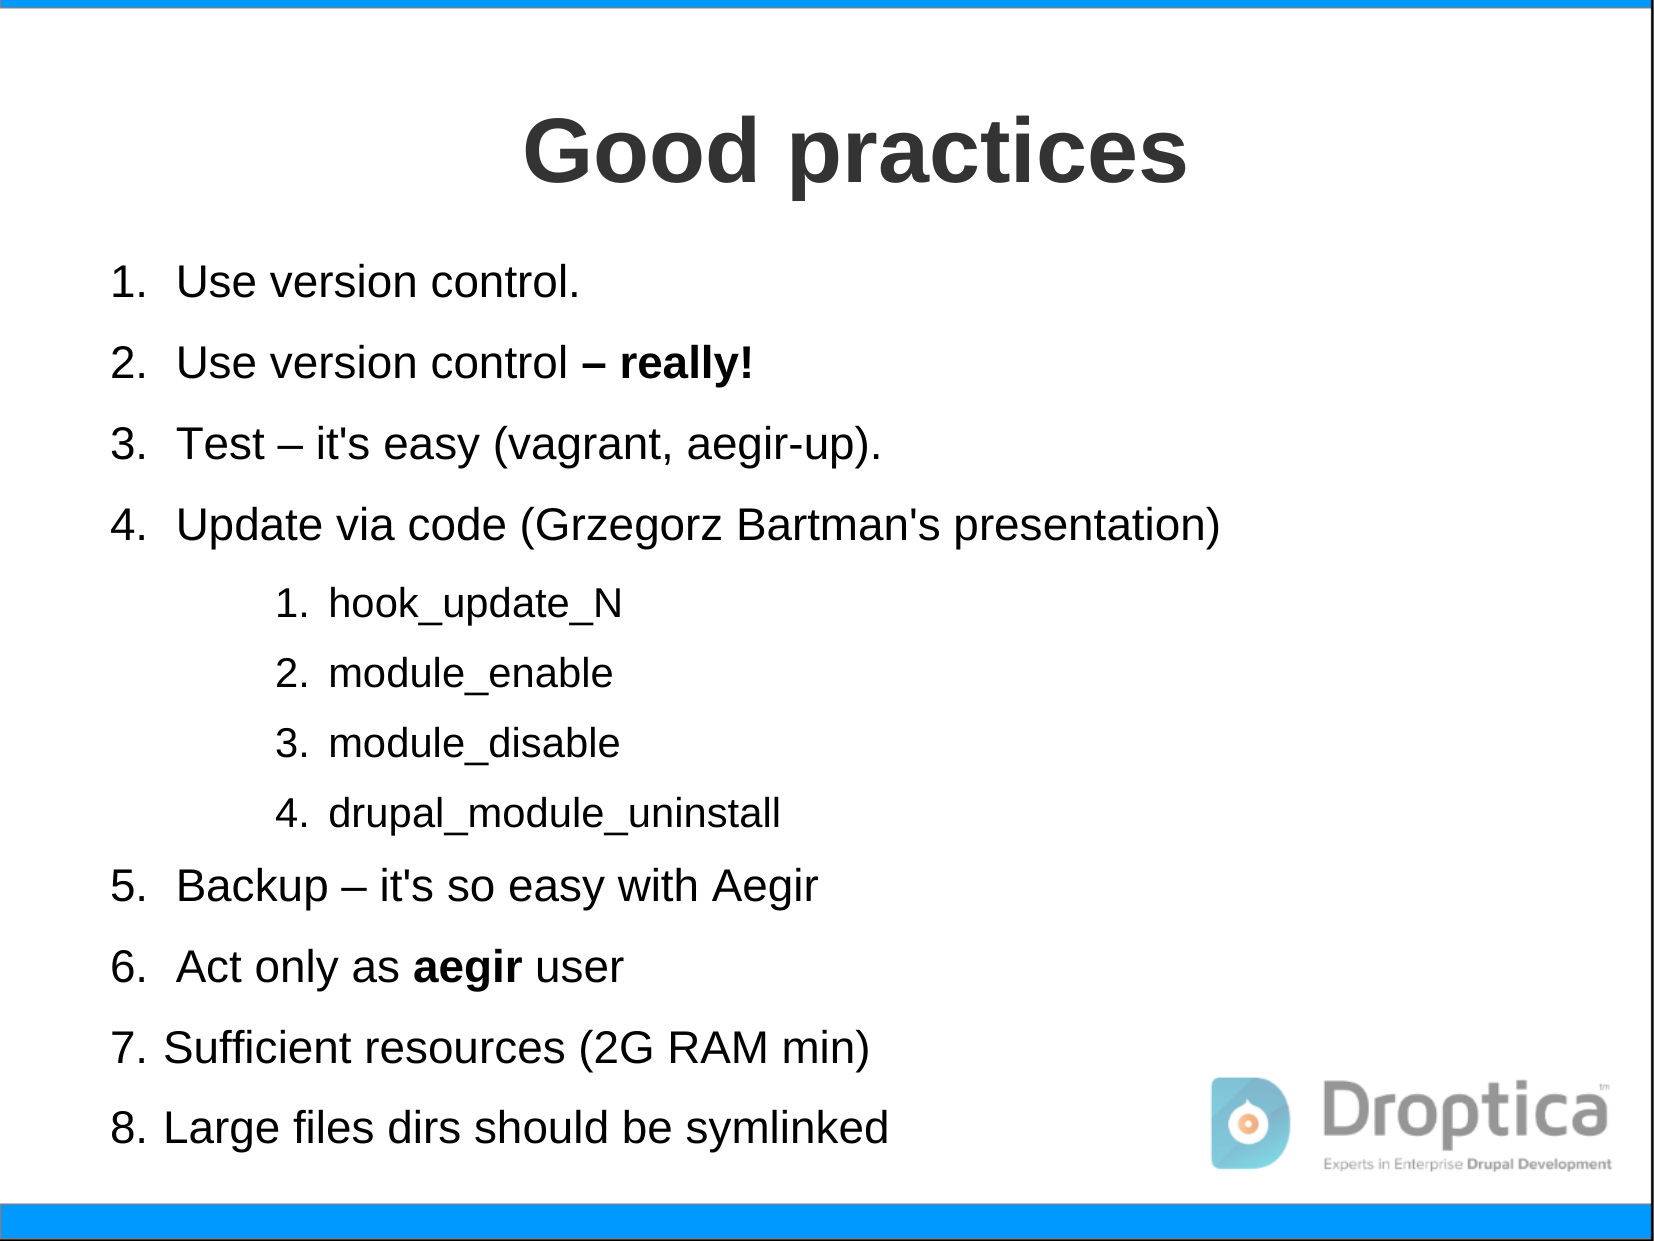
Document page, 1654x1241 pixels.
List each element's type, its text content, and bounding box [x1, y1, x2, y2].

list Use version control. Use version control – really! Test – it's easy (vagrant, aegir-up). Update via code (Grzegorz Bartman's presentation) hook_update_N module_enable module_disable drupal_module_uninstall Backup – it's so easy with Aegir Act only as aegir user Sufficient resources (2G RAM min) Large files dirs should be symlinked [92, 256, 1548, 1154]
picture [0, 0, 1654, 1241]
title Good practices [177, 47, 1536, 255]
